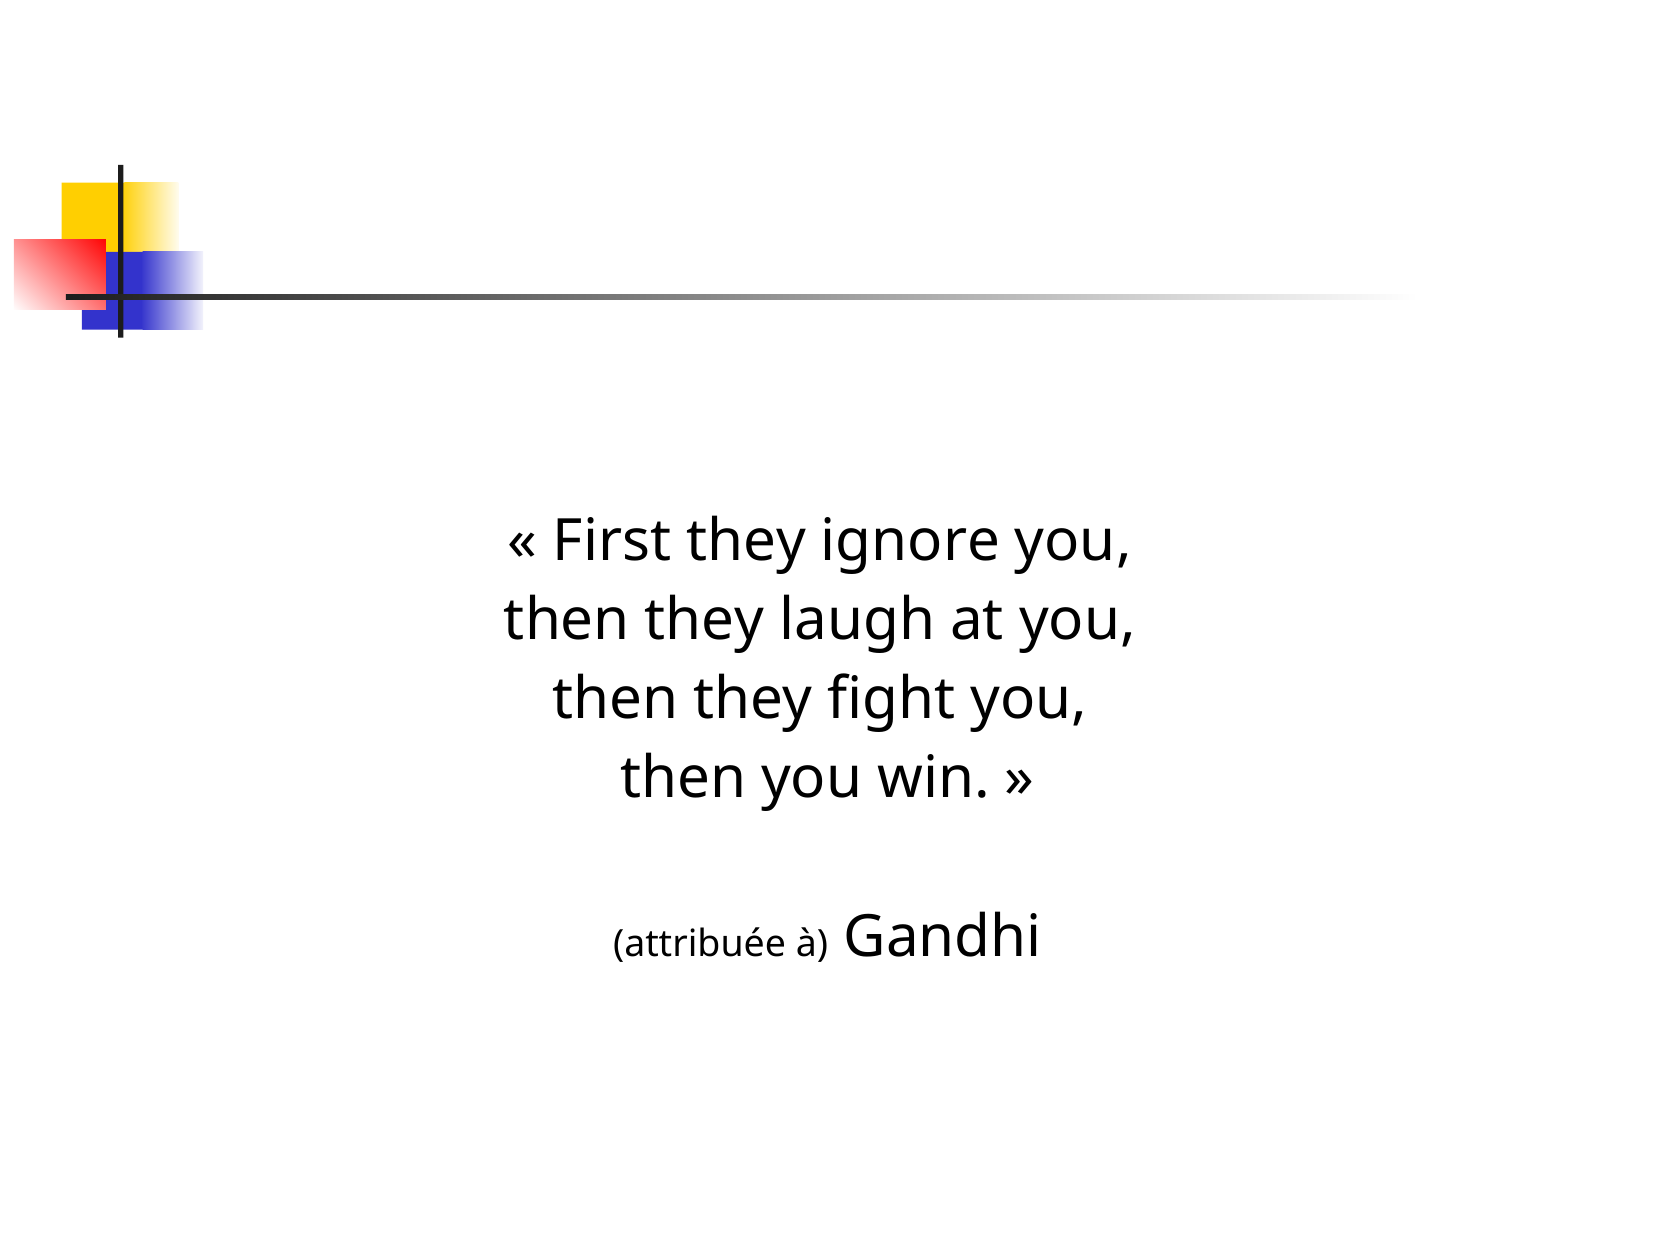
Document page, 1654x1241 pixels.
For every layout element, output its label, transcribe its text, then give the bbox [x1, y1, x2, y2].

title [121, 102, 1534, 311]
subtitle « First they ignore you, then they laugh at you, then they fight you, then you win. » (attribuée à) Gandhi [121, 344, 1534, 1127]
